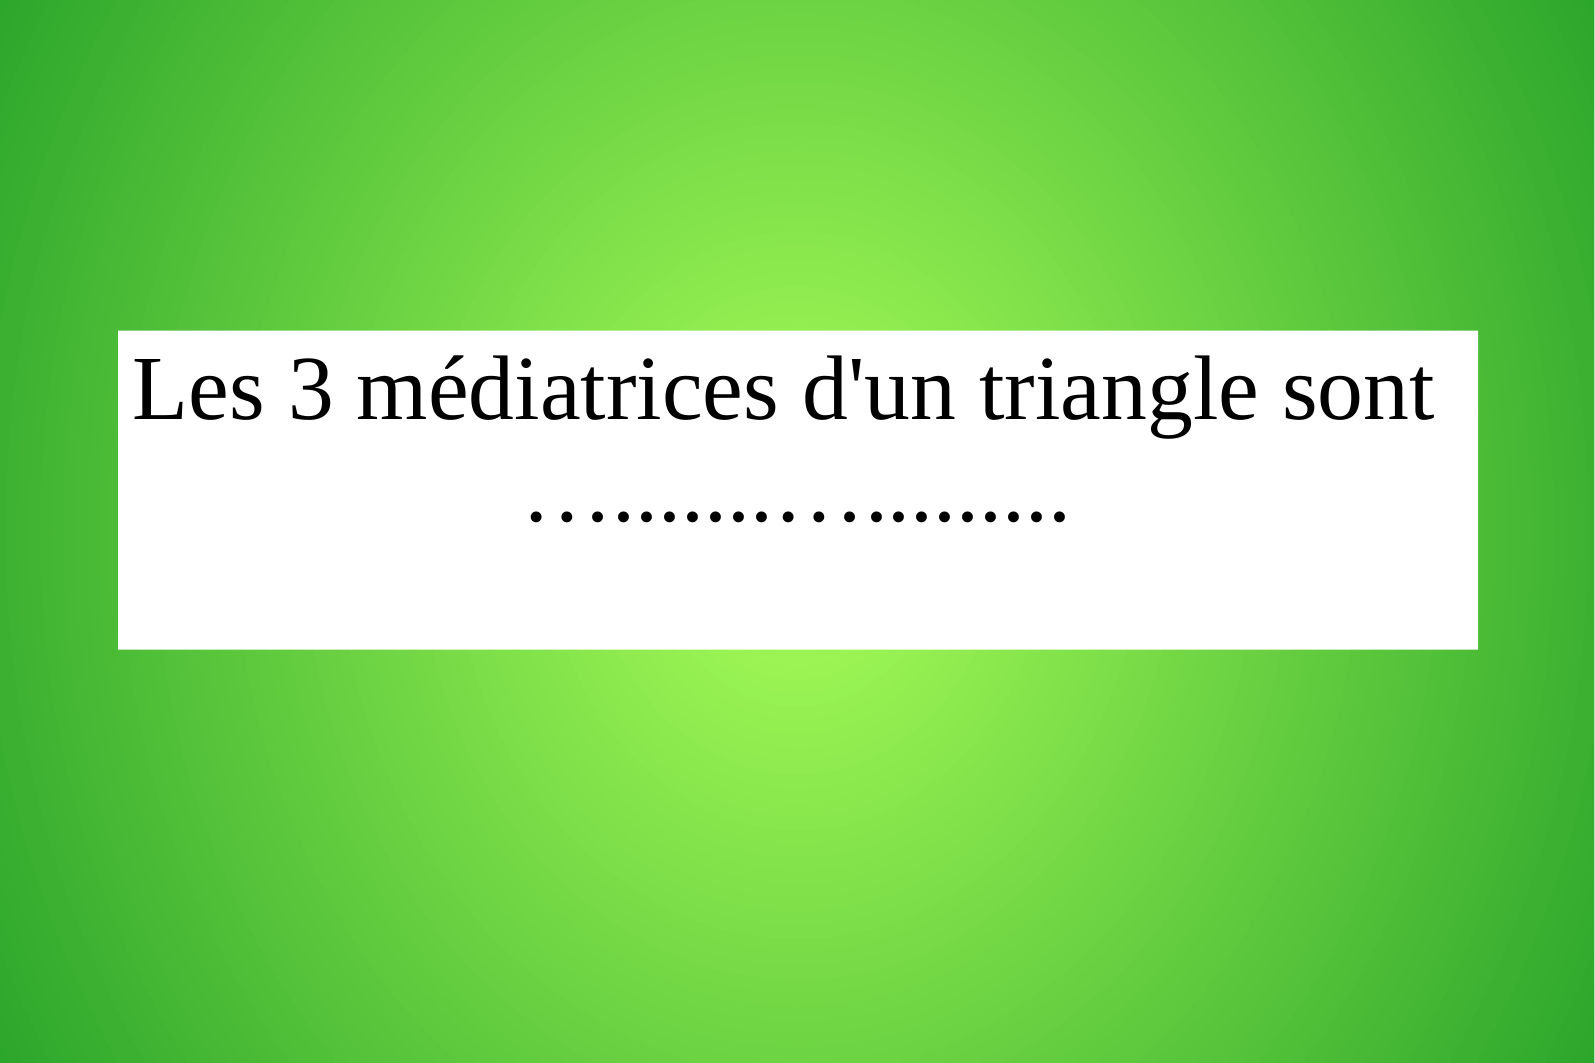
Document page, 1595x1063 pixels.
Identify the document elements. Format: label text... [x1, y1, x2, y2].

picture [0, 0, 1595, 1063]
text_box Les 3 médiatrices d'un triangle sont ….......…......... [118, 330, 1479, 650]
